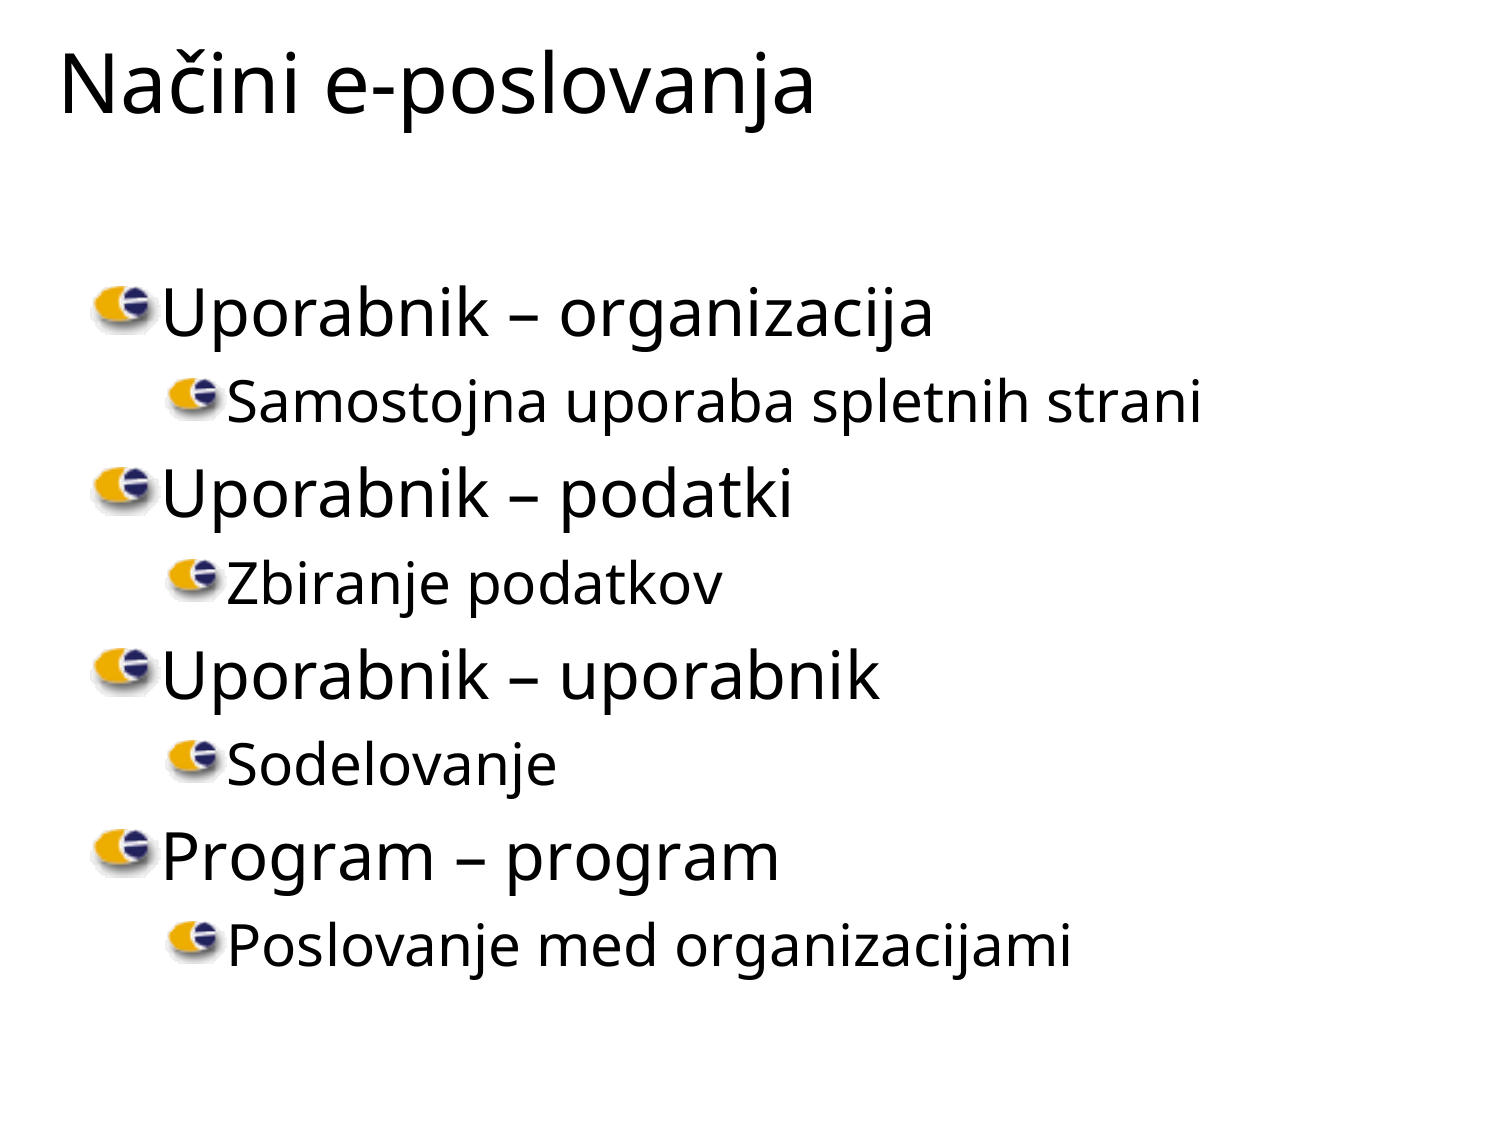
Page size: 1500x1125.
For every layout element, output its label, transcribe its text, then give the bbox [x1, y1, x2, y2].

list Uporabnik – organizacija Samostojna uporaba spletnih strani Uporabnik – podatki Zbiranje podatkov Uporabnik – uporabnik Sodelovanje Program – program Poslovanje med organizacijami [74, 262, 1417, 994]
title Načini e-poslovanja [42, 22, 1466, 138]
